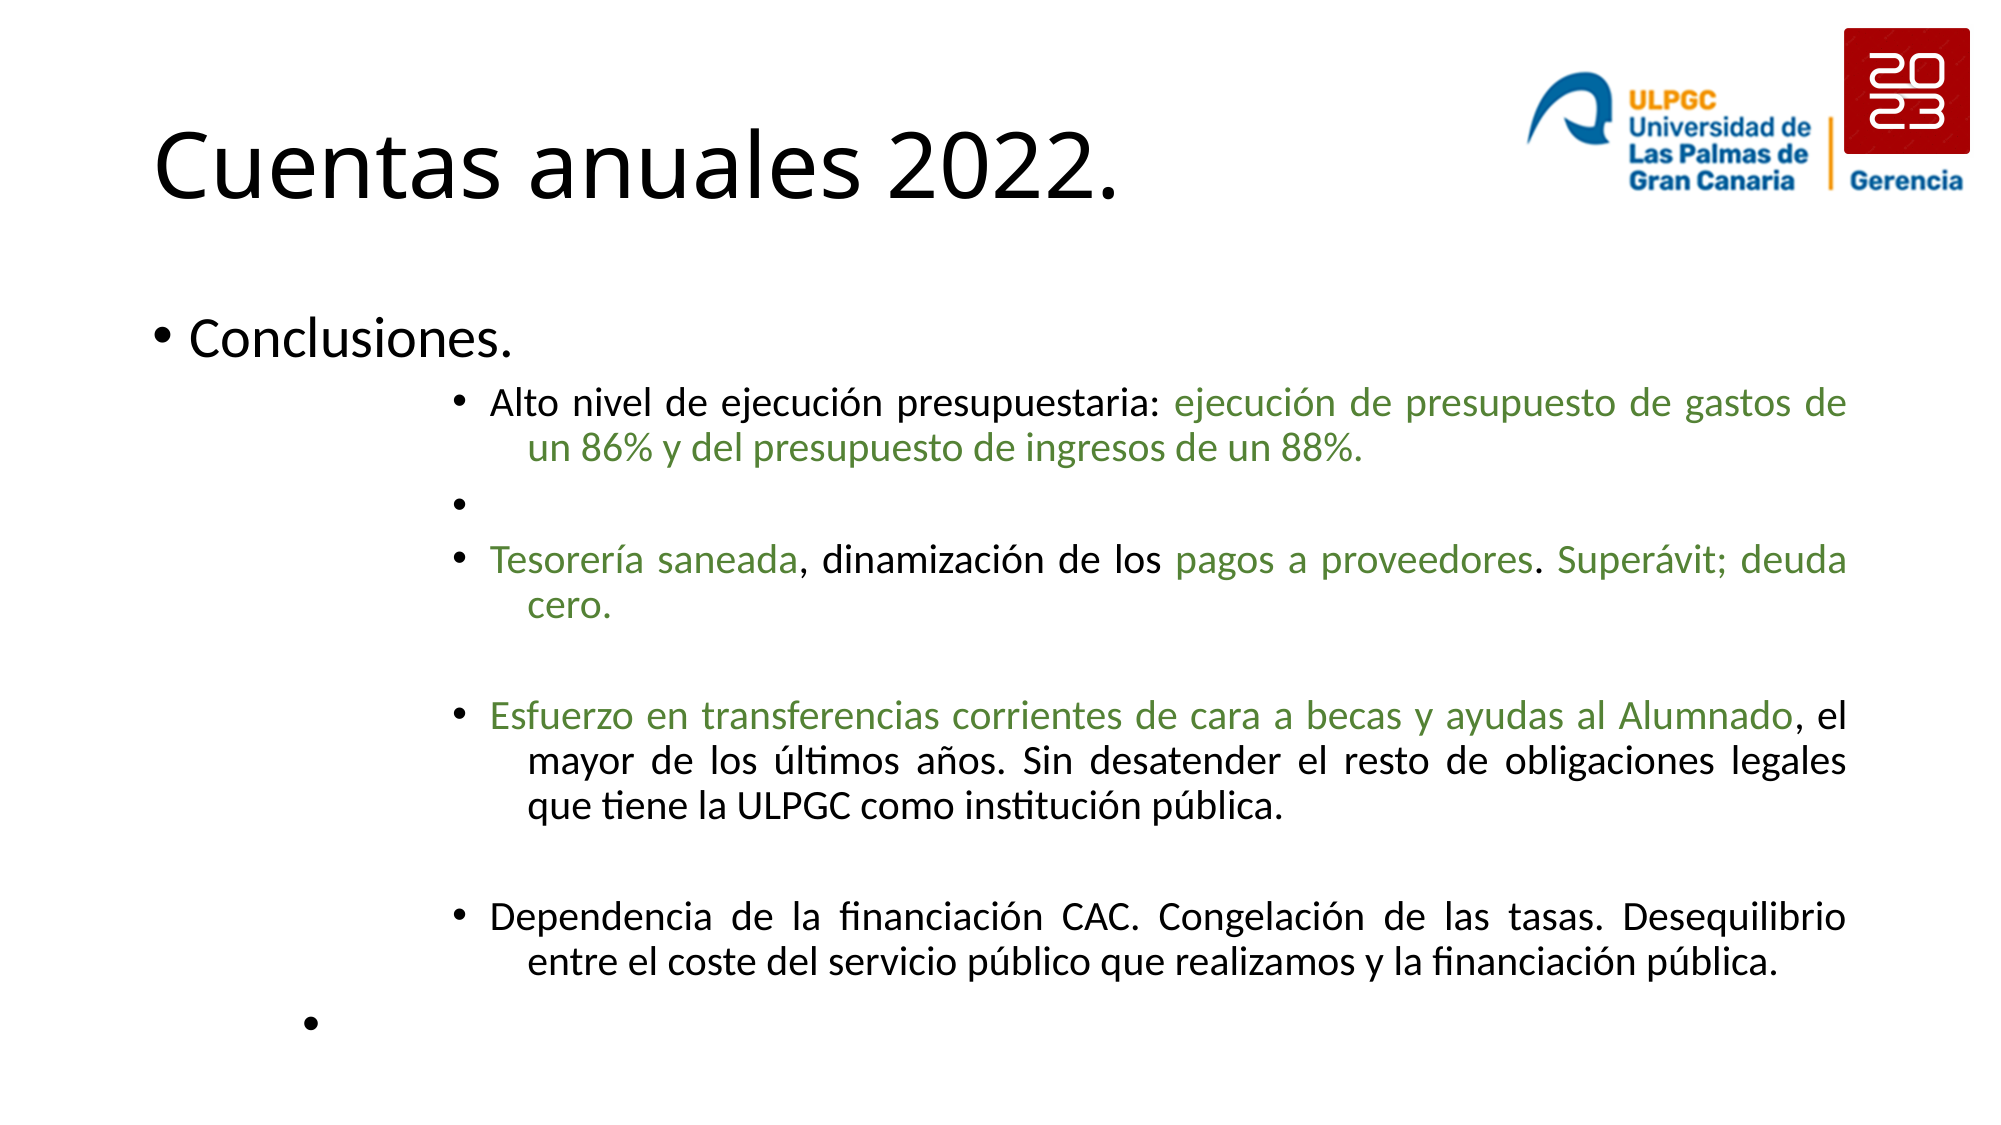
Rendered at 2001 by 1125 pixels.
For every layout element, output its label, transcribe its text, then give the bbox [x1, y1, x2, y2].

list Conclusiones. Alto nivel de ejecución presupuestaria: ejecución de presupuesto de gastos de un 86% y del presupuesto de ingresos de un 88%. Tesorería saneada, dinamización de los pagos a proveedores. Superávit; deuda cero. Esfuerzo en transferencias corrientes de cara a becas y ayudas al Alumnado, el mayor de los últimos años. Sin desatender el resto de obligaciones legales que tiene la ULPGC como institución pública. Dependencia de la financiación CAC. Congelación de las tasas. Desequilibrio entre el coste del servicio público que realizamos y la financiación pública. [137, 299, 1863, 1014]
picture [1493, 24, 2000, 232]
title Cuentas anuales 2022. [137, 59, 1863, 278]
